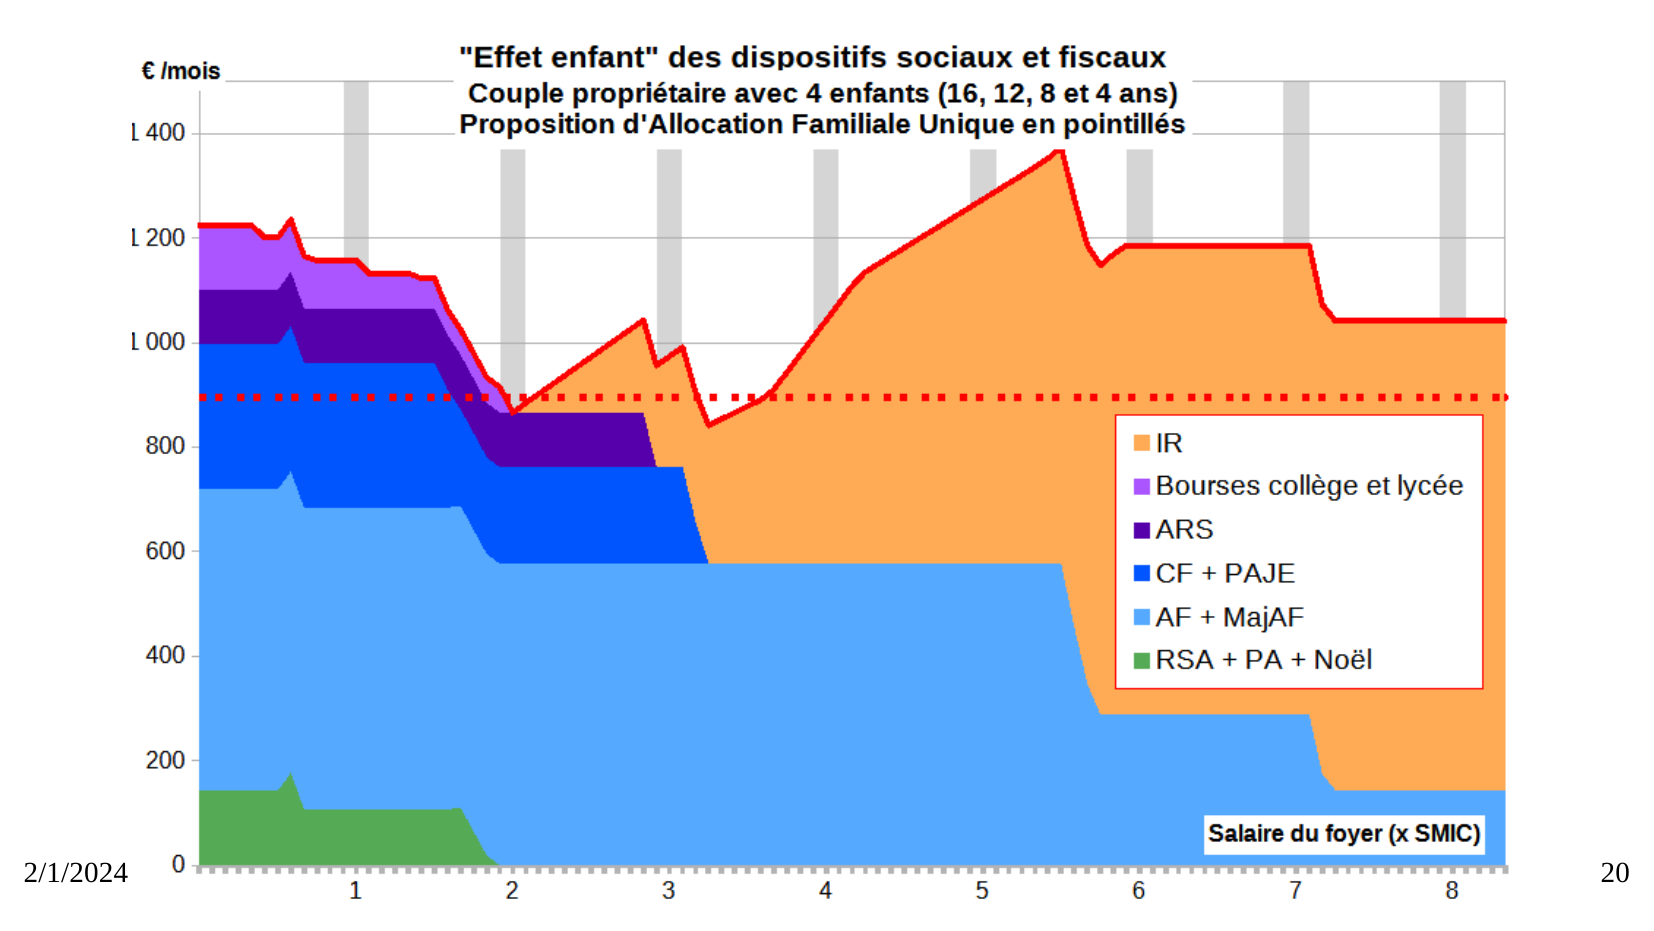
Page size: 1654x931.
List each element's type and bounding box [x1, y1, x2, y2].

picture [132, 31, 1516, 918]
